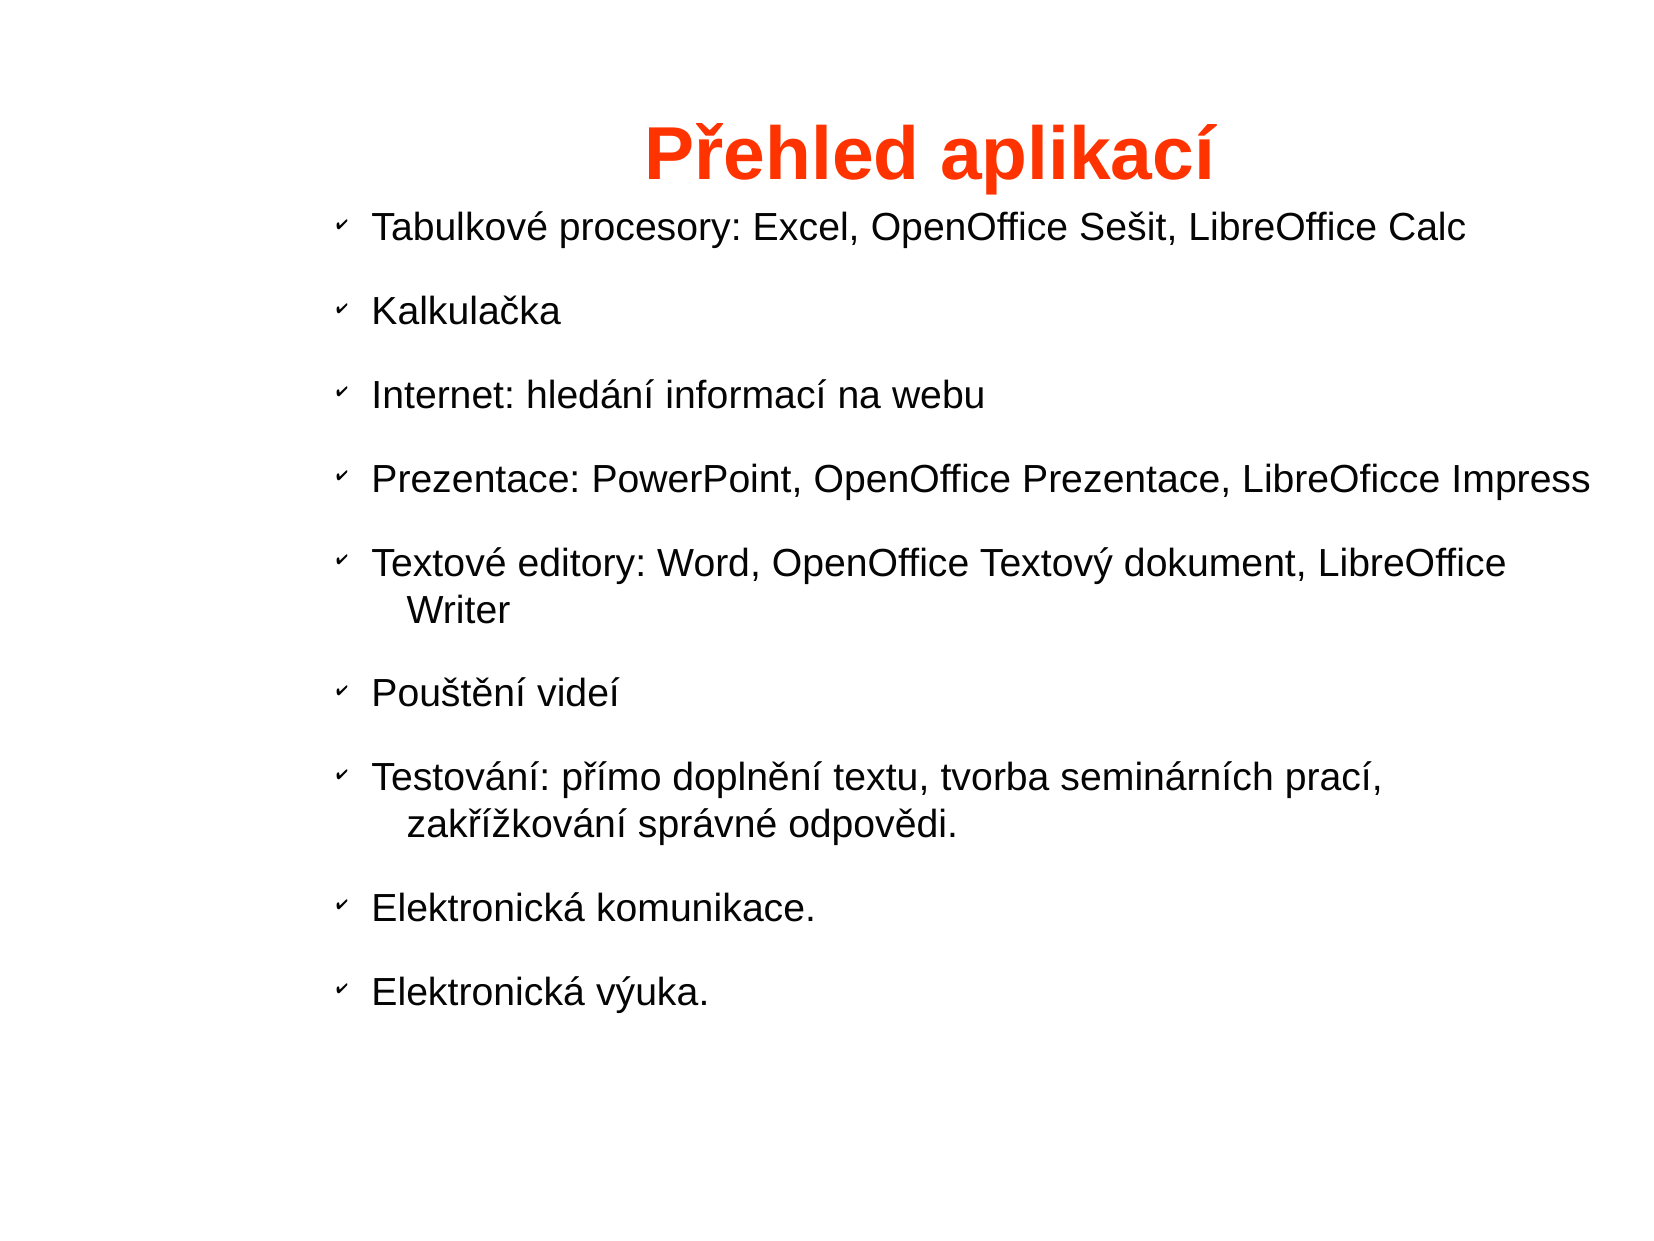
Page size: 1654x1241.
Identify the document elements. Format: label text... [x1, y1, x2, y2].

list Tabulkové procesory: Excel, OpenOffice Sešit, LibreOffice Calc Kalkulačka Internet: hledání informací na webu Prezentace: PowerPoint, OpenOffice Prezentace, LibreOficce Impress Textové editory: Word, OpenOffice Textový dokument, LibreOffice Writer Pouštění videí Testování: přímo doplnění textu, tvorba seminárních prací, zakřížkování správné odpovědi. Elektronická komunikace. Elektronická výuka. [265, 201, 1595, 1019]
title Přehled aplikací [265, 104, 1595, 196]
